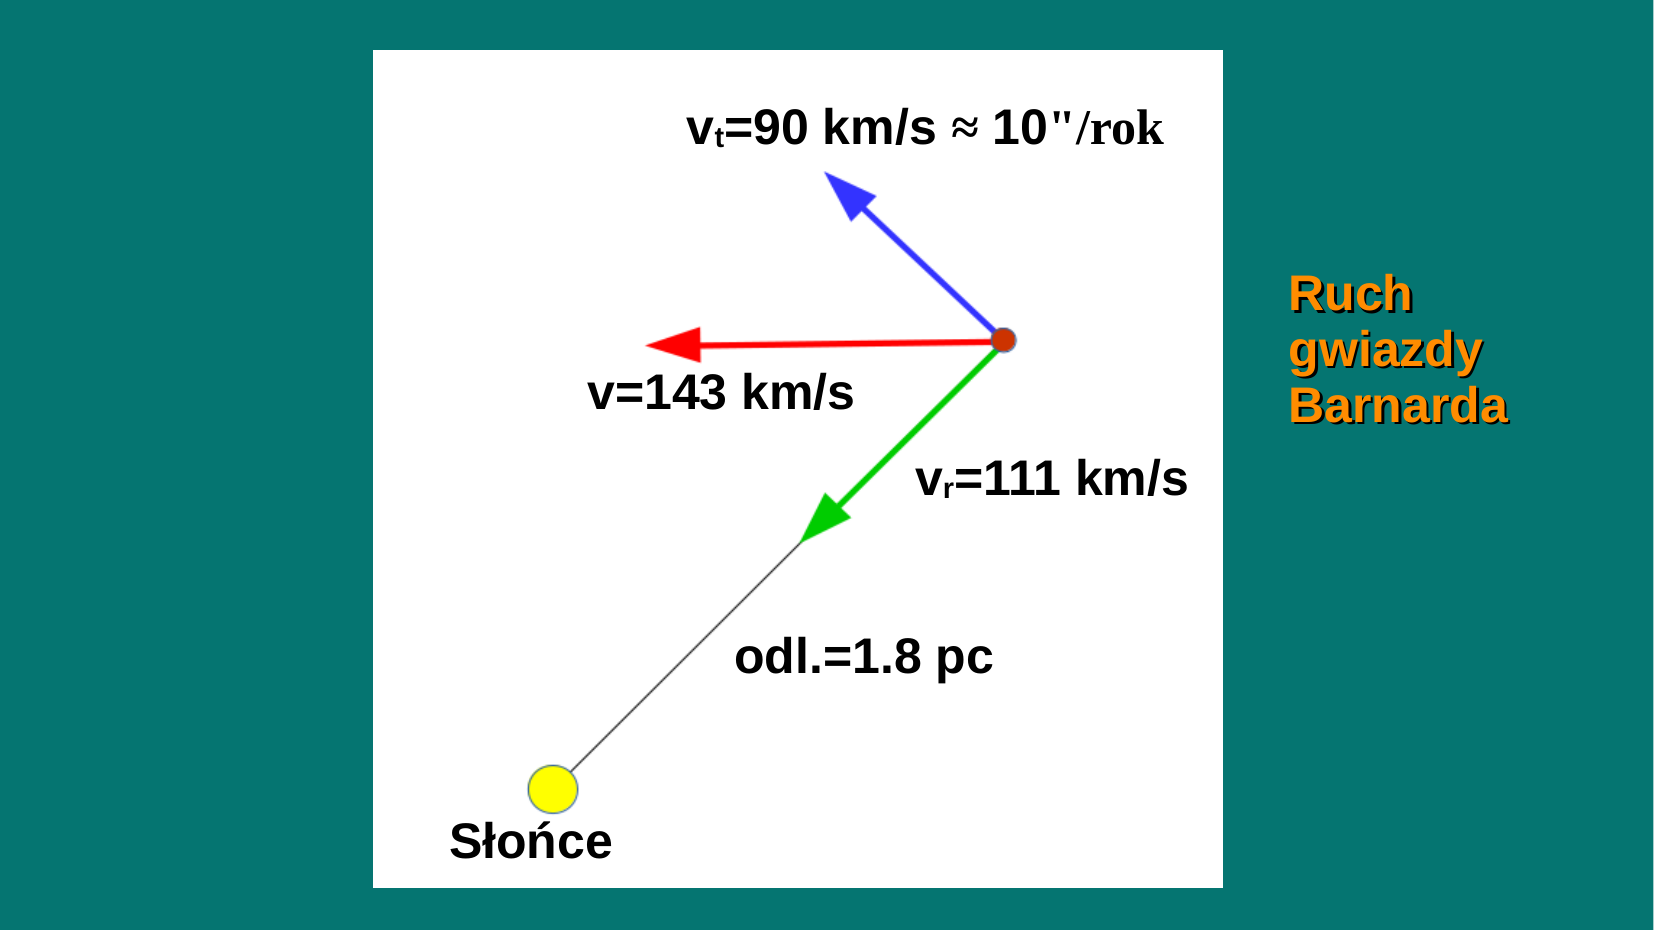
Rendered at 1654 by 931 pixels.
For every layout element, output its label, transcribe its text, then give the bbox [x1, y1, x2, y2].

text_box vt=90 km/s ≈ 10"/rok [672, 91, 1179, 163]
text_box v=143 km/s [572, 356, 871, 428]
picture [373, 50, 1223, 888]
text_box Słońce [434, 806, 628, 877]
text_box odl.=1.8 pc [719, 621, 1010, 693]
text_box vr=111 km/s [900, 442, 1205, 514]
text_box Ruch gwiazdy Barnarda [1273, 258, 1523, 441]
